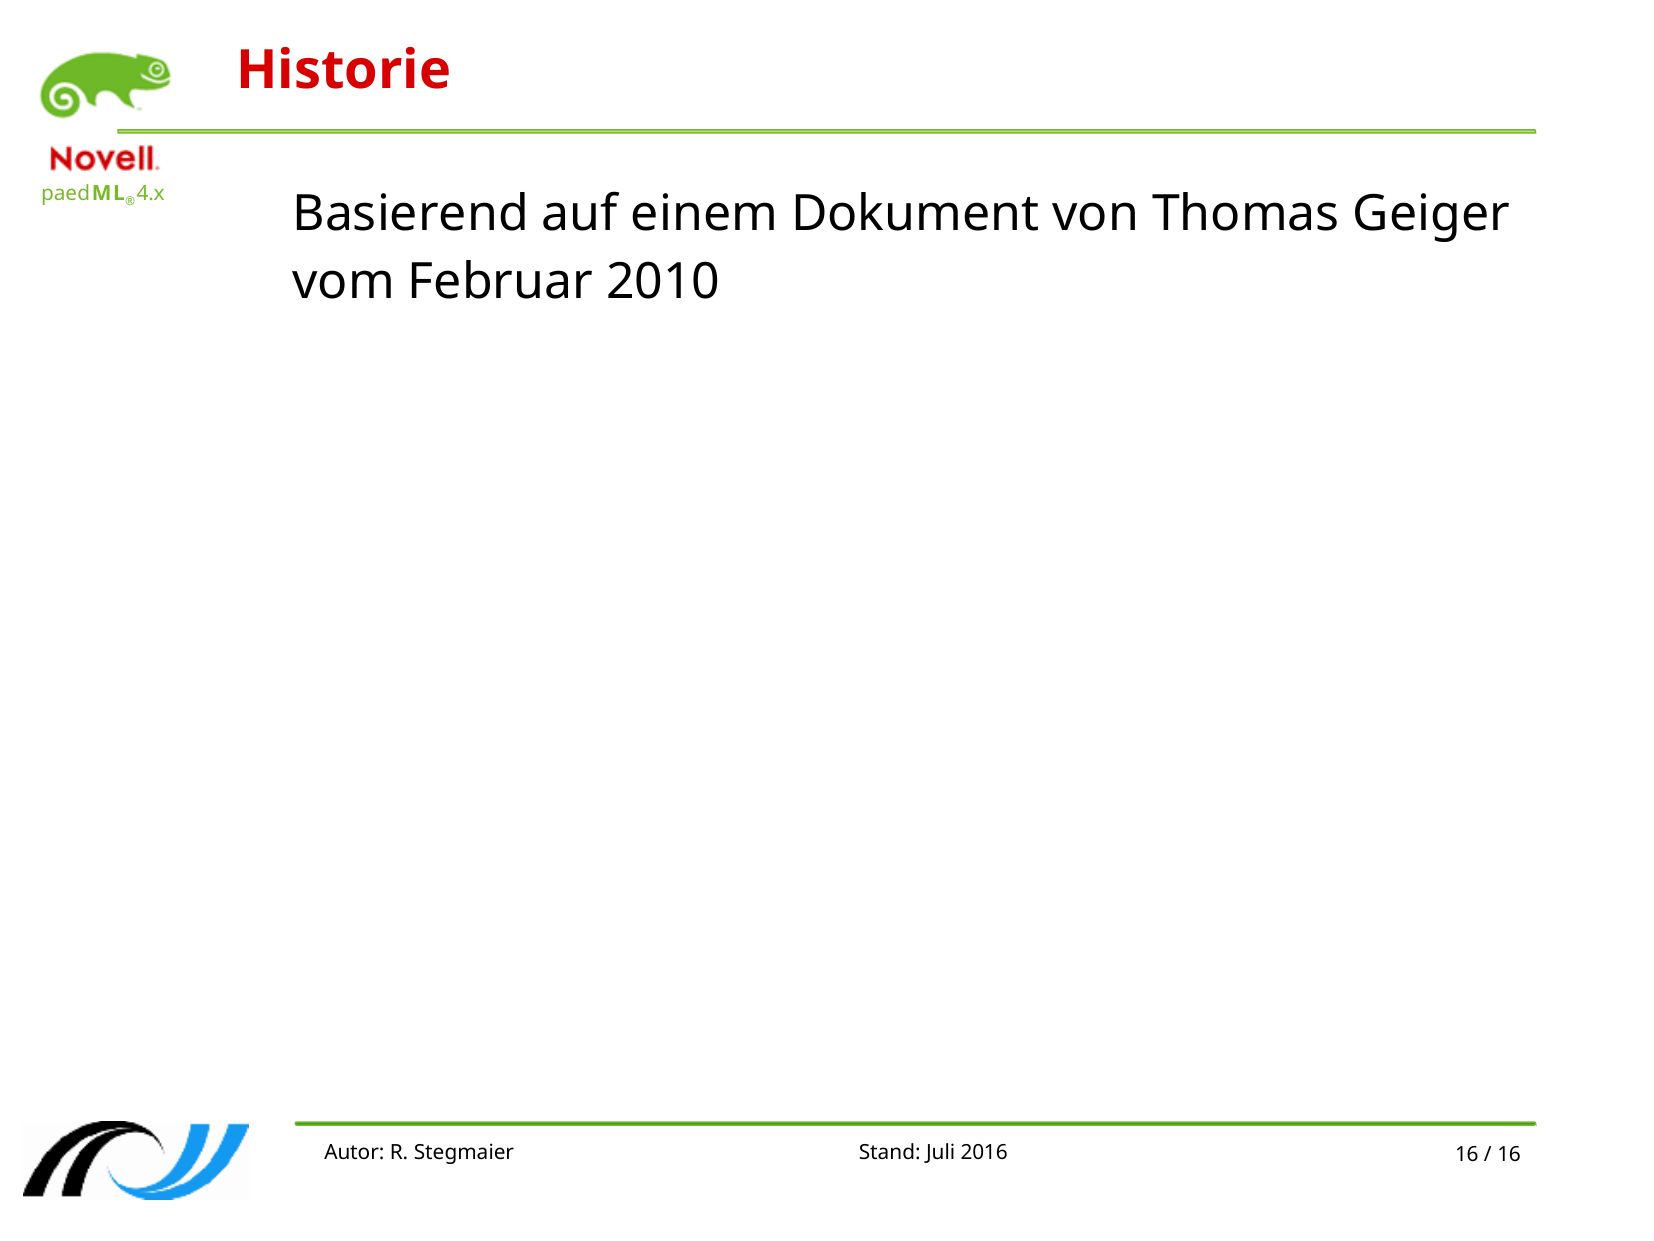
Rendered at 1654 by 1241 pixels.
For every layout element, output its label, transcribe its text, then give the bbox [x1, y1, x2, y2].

title Historie [236, 17, 1536, 119]
picture [23, 1121, 249, 1200]
picture [26, 35, 184, 193]
list Basierend auf einem Dokument von Thomas Geiger vom Februar 2010 [236, 177, 1536, 897]
